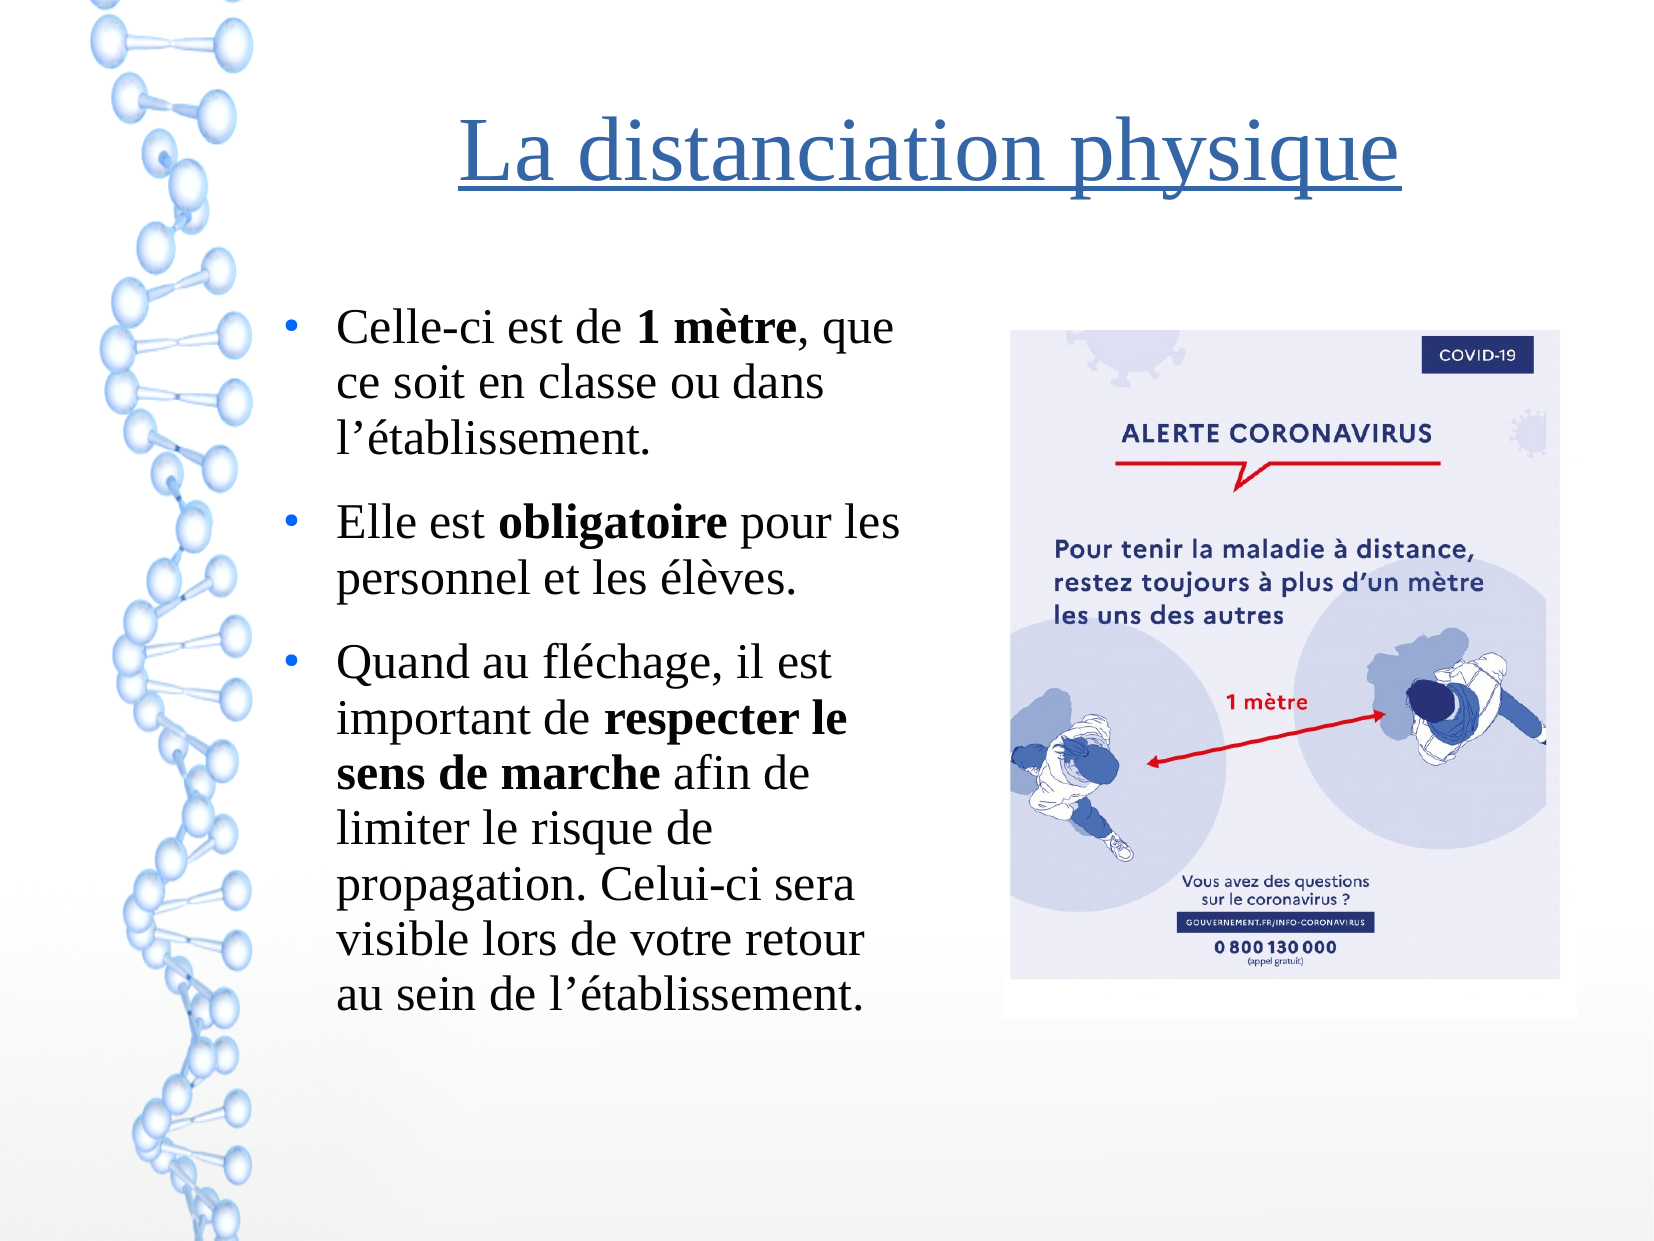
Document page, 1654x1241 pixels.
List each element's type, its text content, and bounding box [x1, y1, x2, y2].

list Celle-ci est de 1 mètre, que ce soit en classe ou dans l’établissement. Elle est obligatoire pour les personnel et les élèves. Quand au fléchage, il est important de respecter le sens de marche afin de limiter le risque de propagation. Celui-ci sera visible lors de votre retour au sein de l’établissement. [265, 299, 915, 1019]
title La distanciation physique [265, 47, 1595, 252]
picture [0, 0, 1654, 1241]
